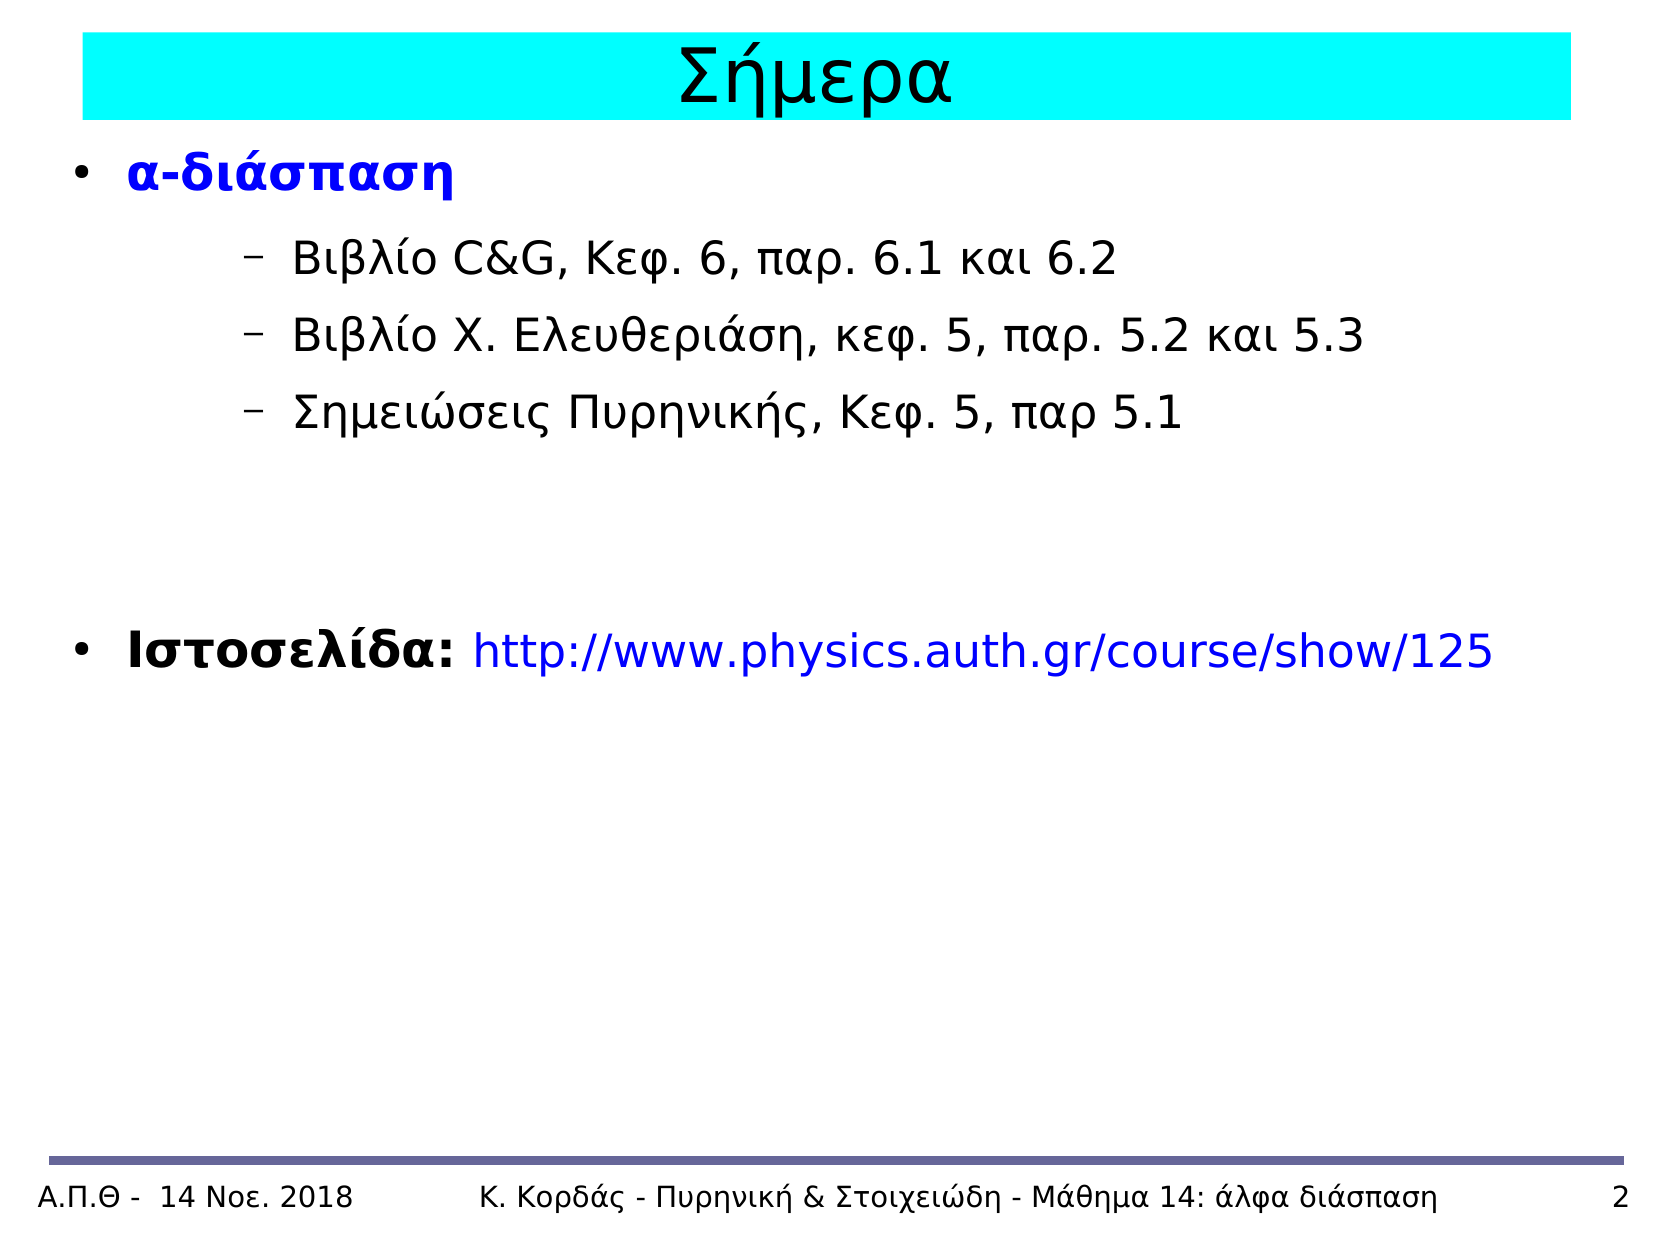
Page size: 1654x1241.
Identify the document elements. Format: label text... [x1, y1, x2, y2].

title Σήμερα [82, 32, 1571, 120]
list α-διάσπαση Βιβλίο C&G, Κεφ. 6, παρ. 6.1 και 6.2 Βιβλίο Χ. Ελευθεριάση, κεφ. 5, παρ. 5.2 και 5.3 Σημειώσεις Πυρηνικής, Κεφ. 5, παρ 5.1 Ιστοσελίδα: http://www.physics.auth.gr/course/show/125 [55, 144, 1631, 1106]
